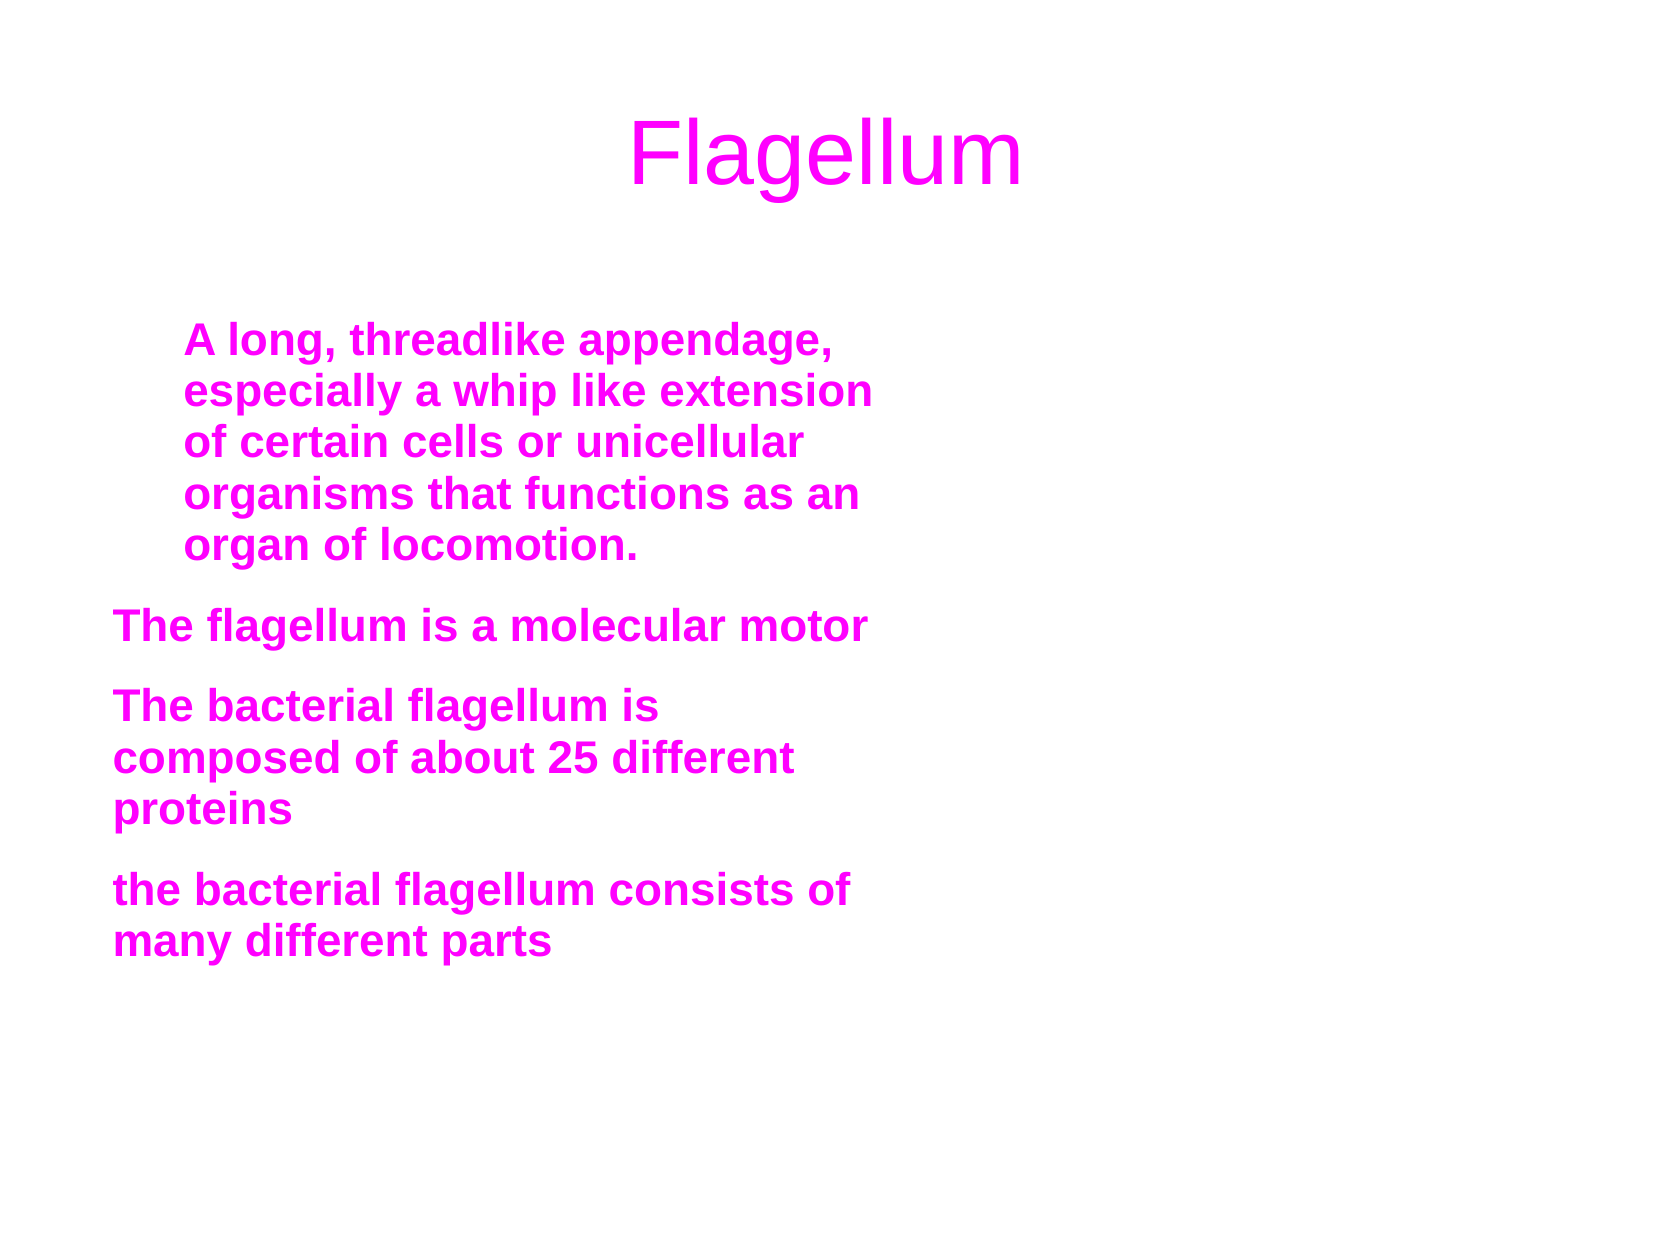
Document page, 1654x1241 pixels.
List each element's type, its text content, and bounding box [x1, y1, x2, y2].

list A long, threadlike appendage, especially a whip like extension of certain cells or unicellular organisms that functions as an organ of locomotion. The flagellum is a molecular motor The bacterial flagellum is composed of about 25 different proteins the bacterial flagellum consists of many different parts [112, 313, 901, 1163]
title Flagellum [82, 49, 1571, 257]
